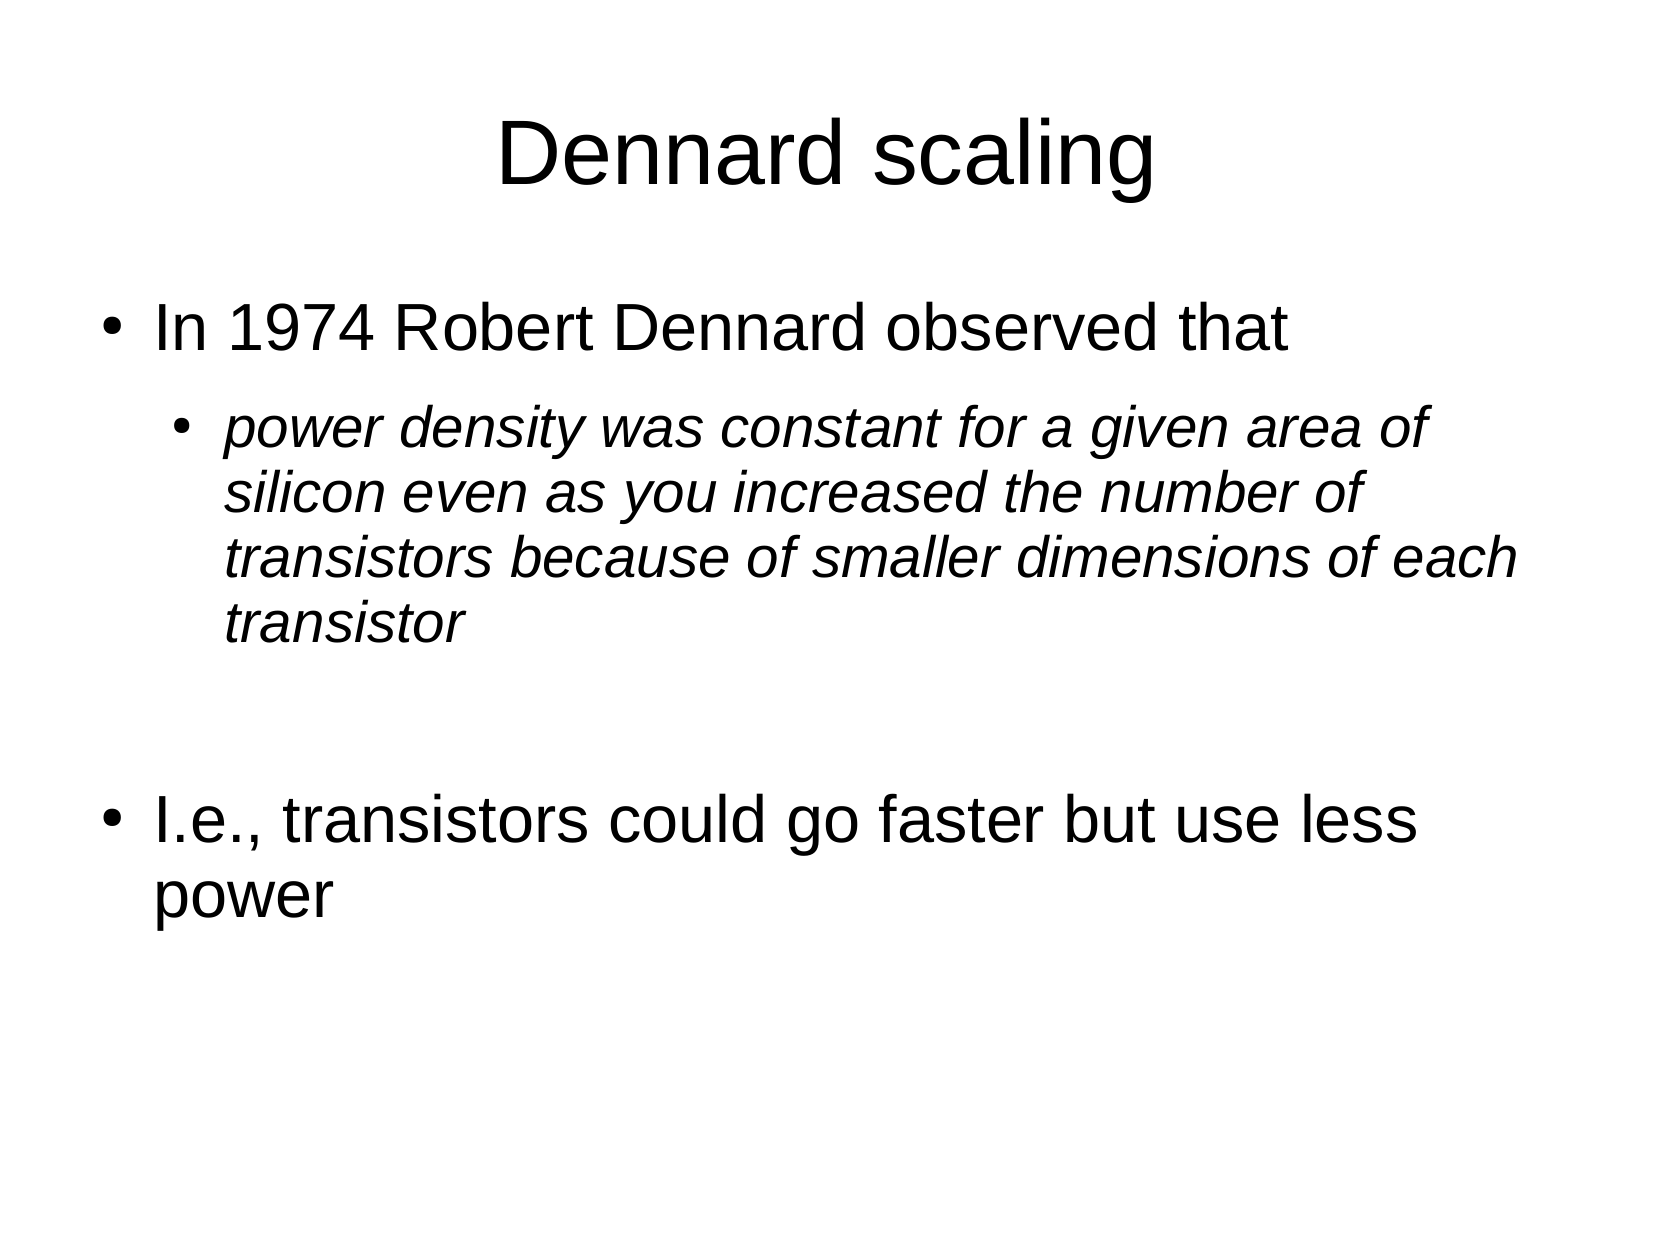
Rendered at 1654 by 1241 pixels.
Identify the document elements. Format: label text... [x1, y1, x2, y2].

list In 1974 Robert Dennard observed that power density was constant for a given area of silicon even as you increased the number of transistors because of smaller dimensions of each transistor I.e., transistors could go faster but use less power [82, 290, 1571, 1010]
title Dennard scaling [82, 49, 1571, 257]
